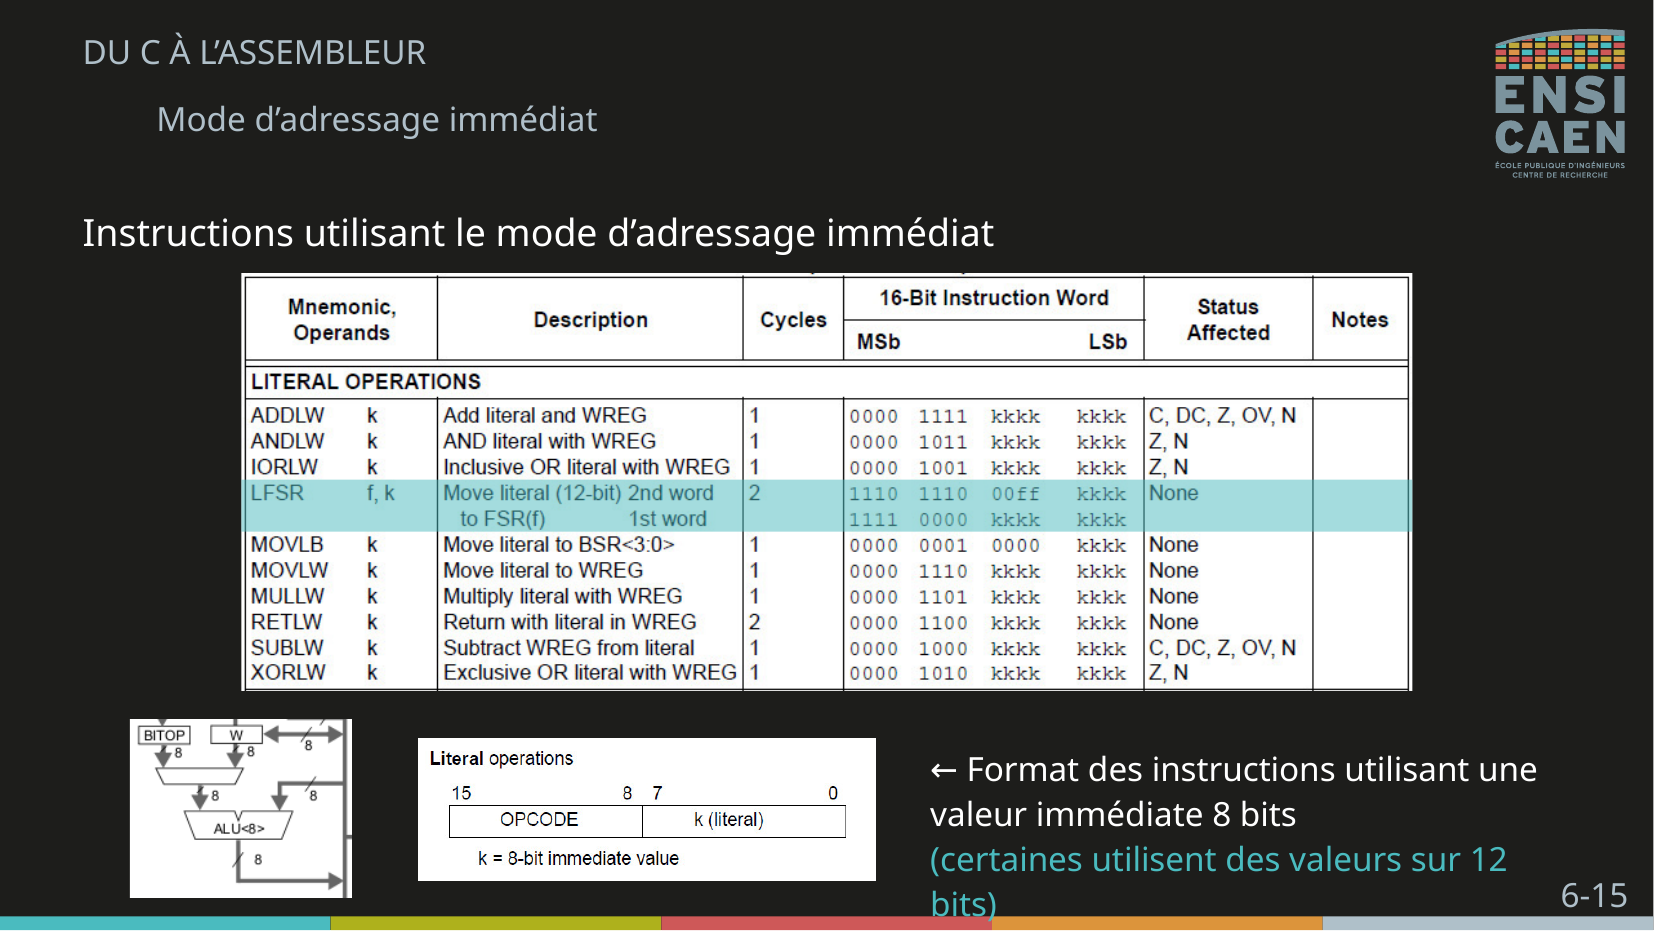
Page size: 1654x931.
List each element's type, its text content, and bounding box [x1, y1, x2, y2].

picture [241, 532, 1413, 691]
list Instructions utilisant le mode d’adressage immédiat [82, 206, 1571, 916]
text_box [241, 479, 1413, 532]
title DU C À L’ASSEMBLEUR Mode d’adressage immédiat [82, 0, 1467, 148]
picture [129, 719, 352, 898]
picture [418, 738, 876, 881]
picture [241, 273, 1413, 479]
text_box ← Format des instructions utilisant une valeur immédiate 8 bits (certaines utilisent des valeurs sur 12 bits) [915, 738, 1595, 880]
